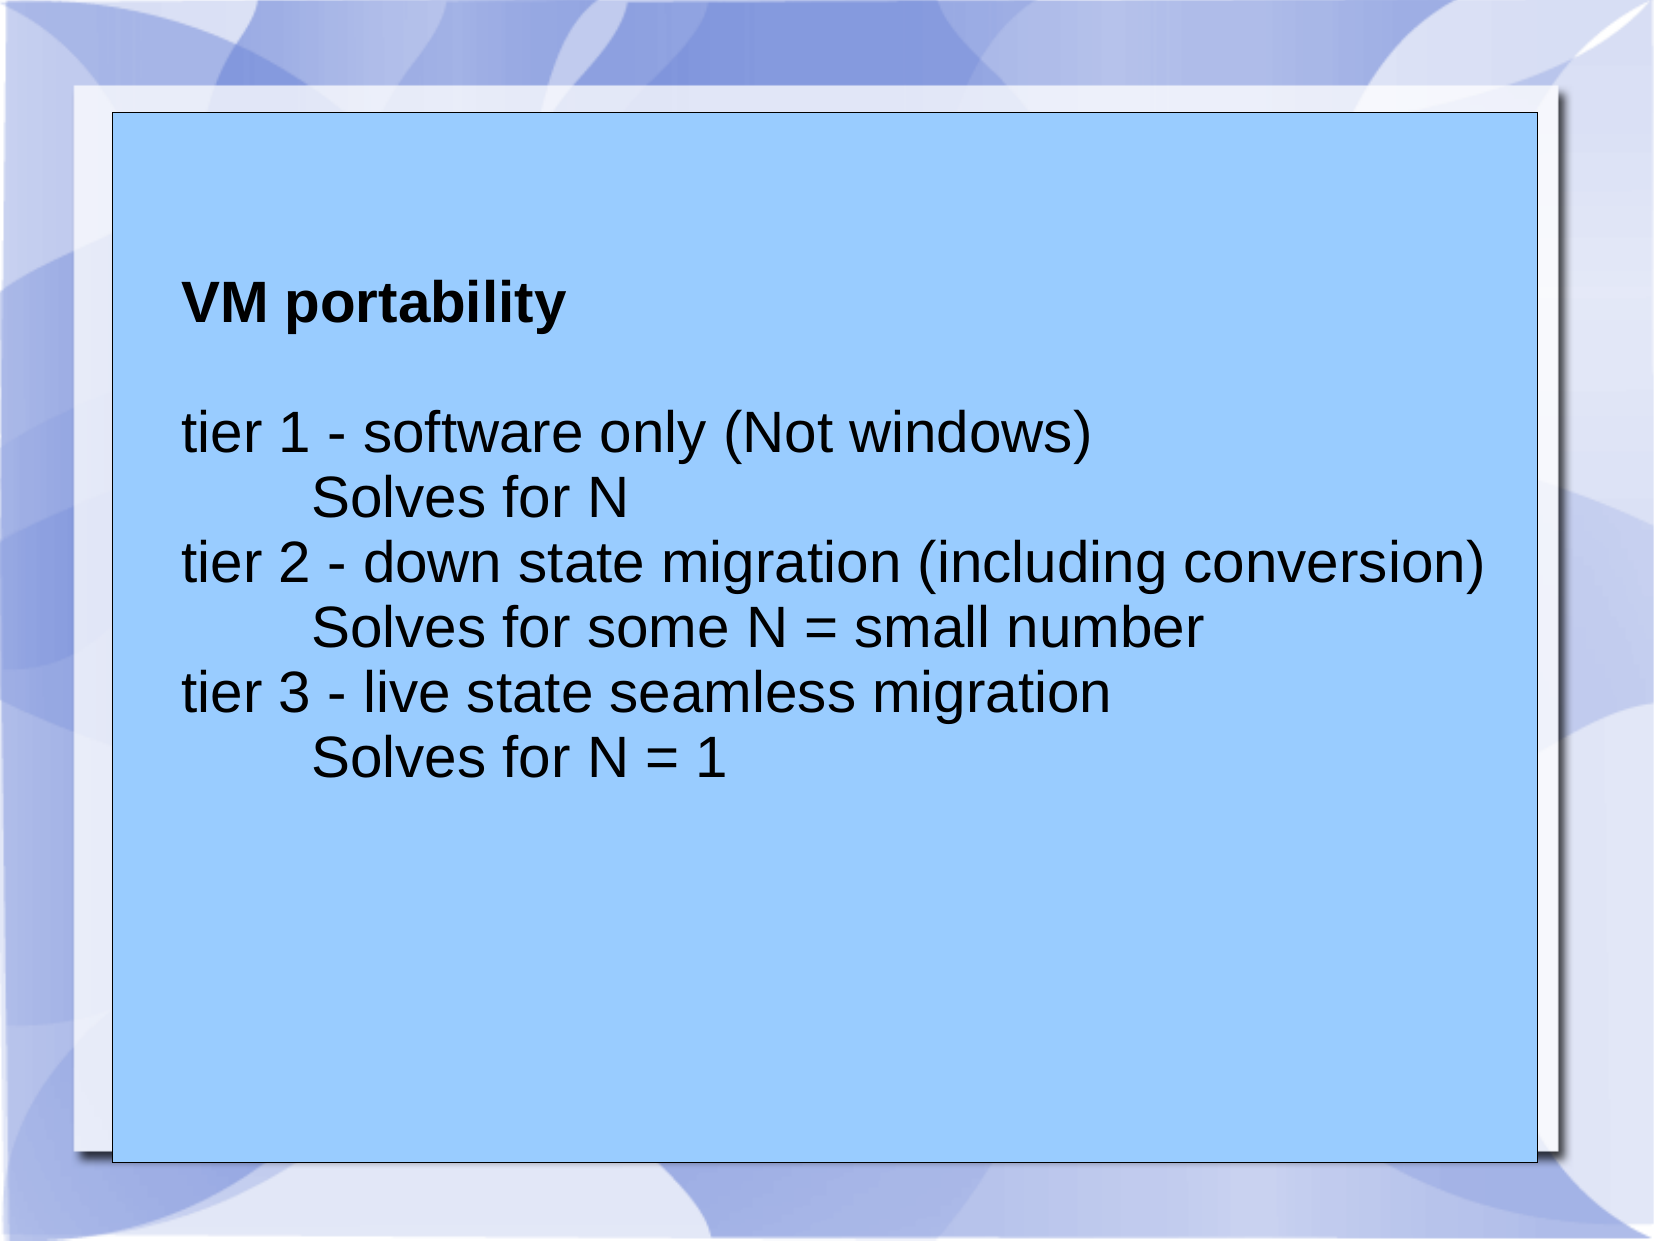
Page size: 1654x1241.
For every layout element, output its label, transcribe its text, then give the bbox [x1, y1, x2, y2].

text_box VM portability tier 1 - software only (Not windows) Solves for N tier 2 - down state migration (including conversion) Solves for some N = small number tier 3 - live state seamless migration Solves for N = 1 [166, 262, 1511, 968]
text_box [112, 112, 1538, 1163]
picture [0, 0, 1654, 1241]
